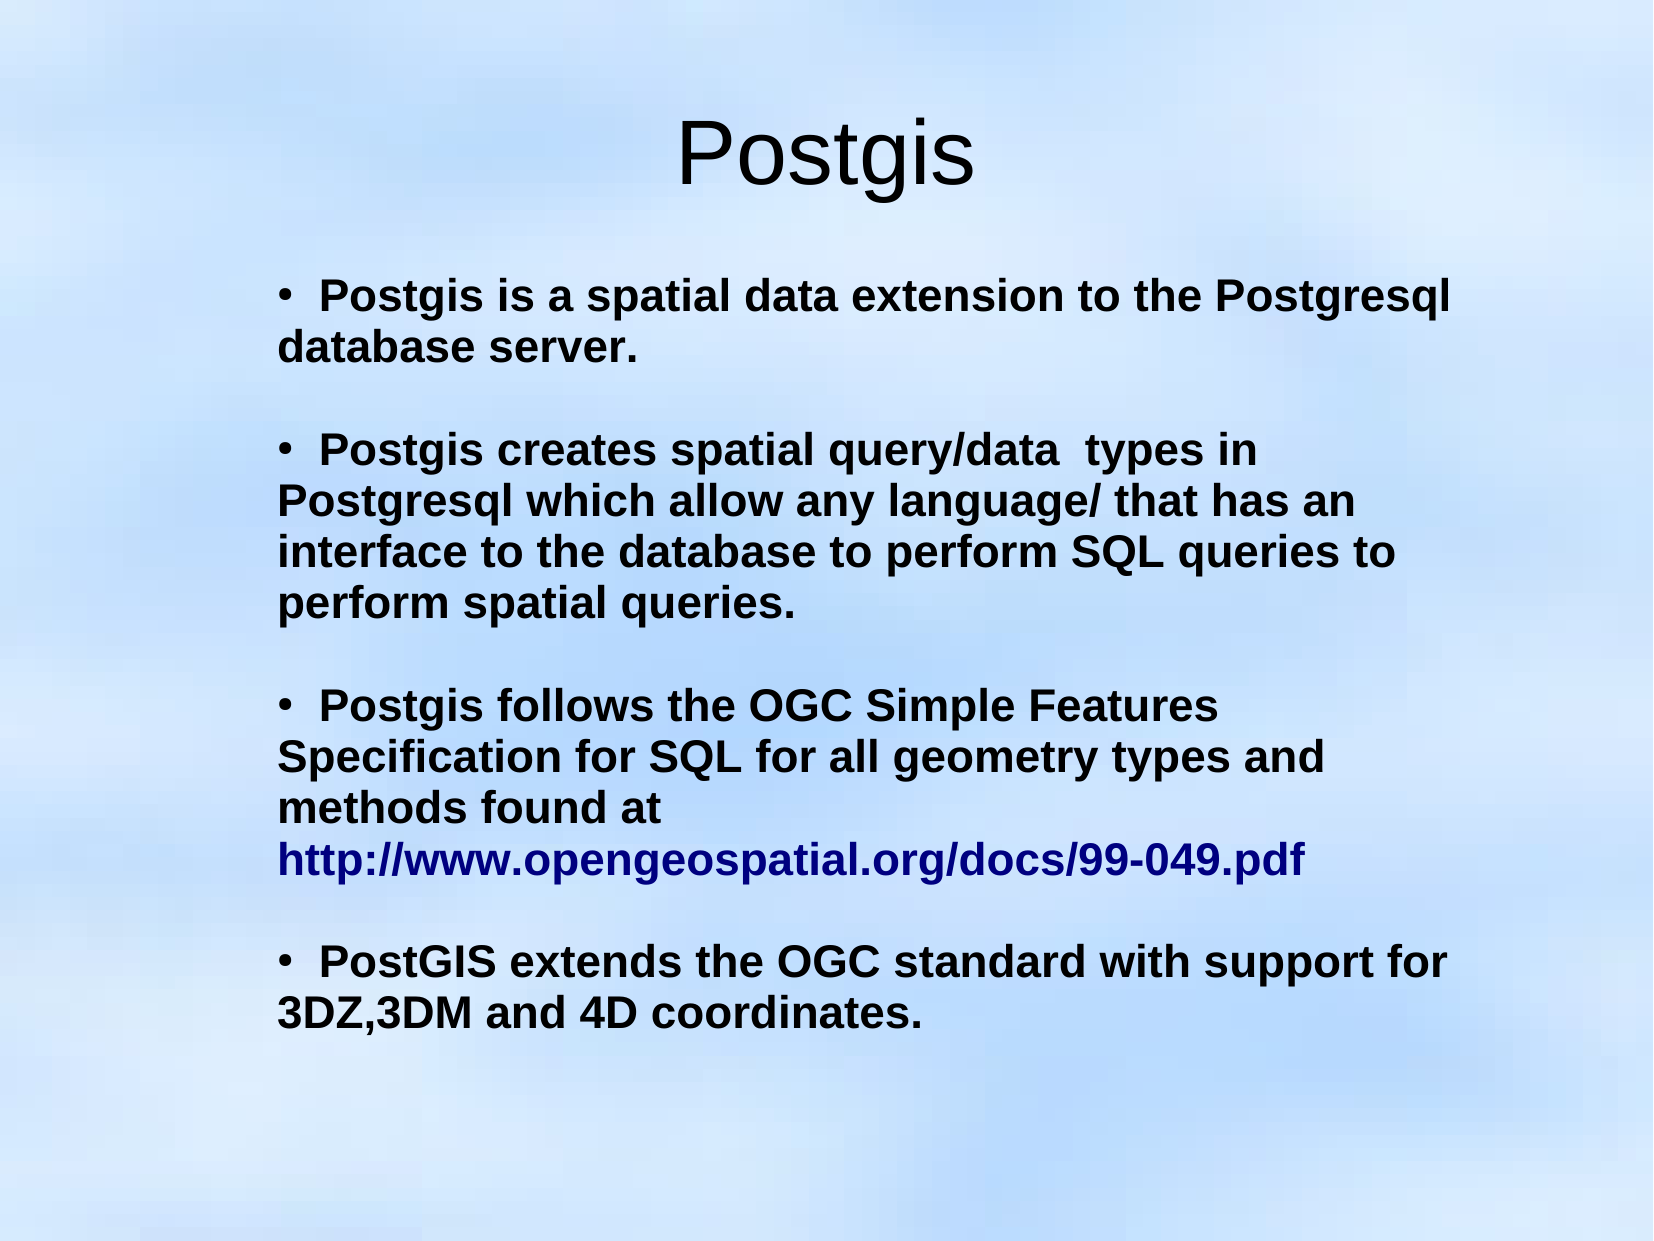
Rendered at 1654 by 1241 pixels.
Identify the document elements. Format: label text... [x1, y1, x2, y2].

picture [0, 0, 1654, 1241]
text_box Postgis is a spatial data extension to the Postgresql database server. Postgis creates spatial query/data types in Postgresql which allow any language/ that has an interface to the database to perform SQL queries to perform spatial queries. Postgis follows the OGC Simple Features Specification for SQL for all geometry types and methods found at http://www.opengeospatial.org/docs/99-049.pdf PostGIS extends the OGC standard with support for 3DZ,3DM and 4D coordinates. [262, 262, 1500, 1062]
title Postgis [82, 49, 1571, 257]
